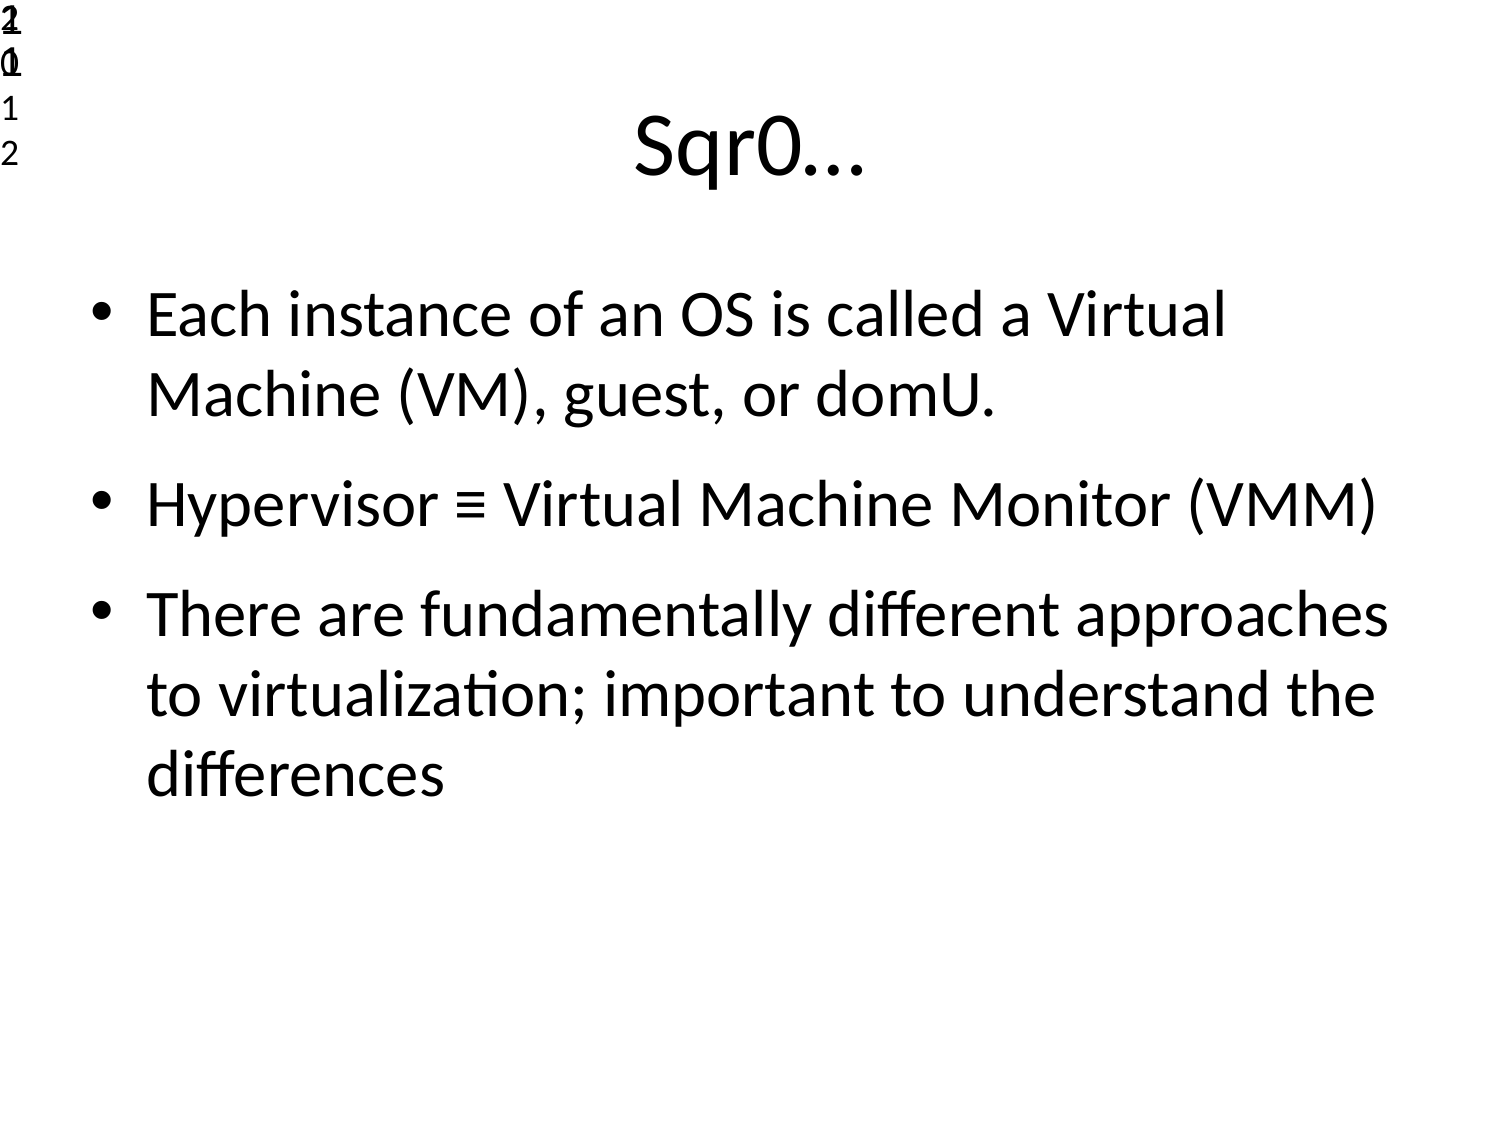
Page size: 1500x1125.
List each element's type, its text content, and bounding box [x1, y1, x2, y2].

list Each instance of an OS is called a Virtual Machine (VM), guest, or domU. Hypervisor ≡ Virtual Machine Monitor (VMM) There are fundamentally different approaches to virtualization; important to understand the differences [75, 262, 1425, 1005]
title Sqr0… [75, 45, 1425, 233]
